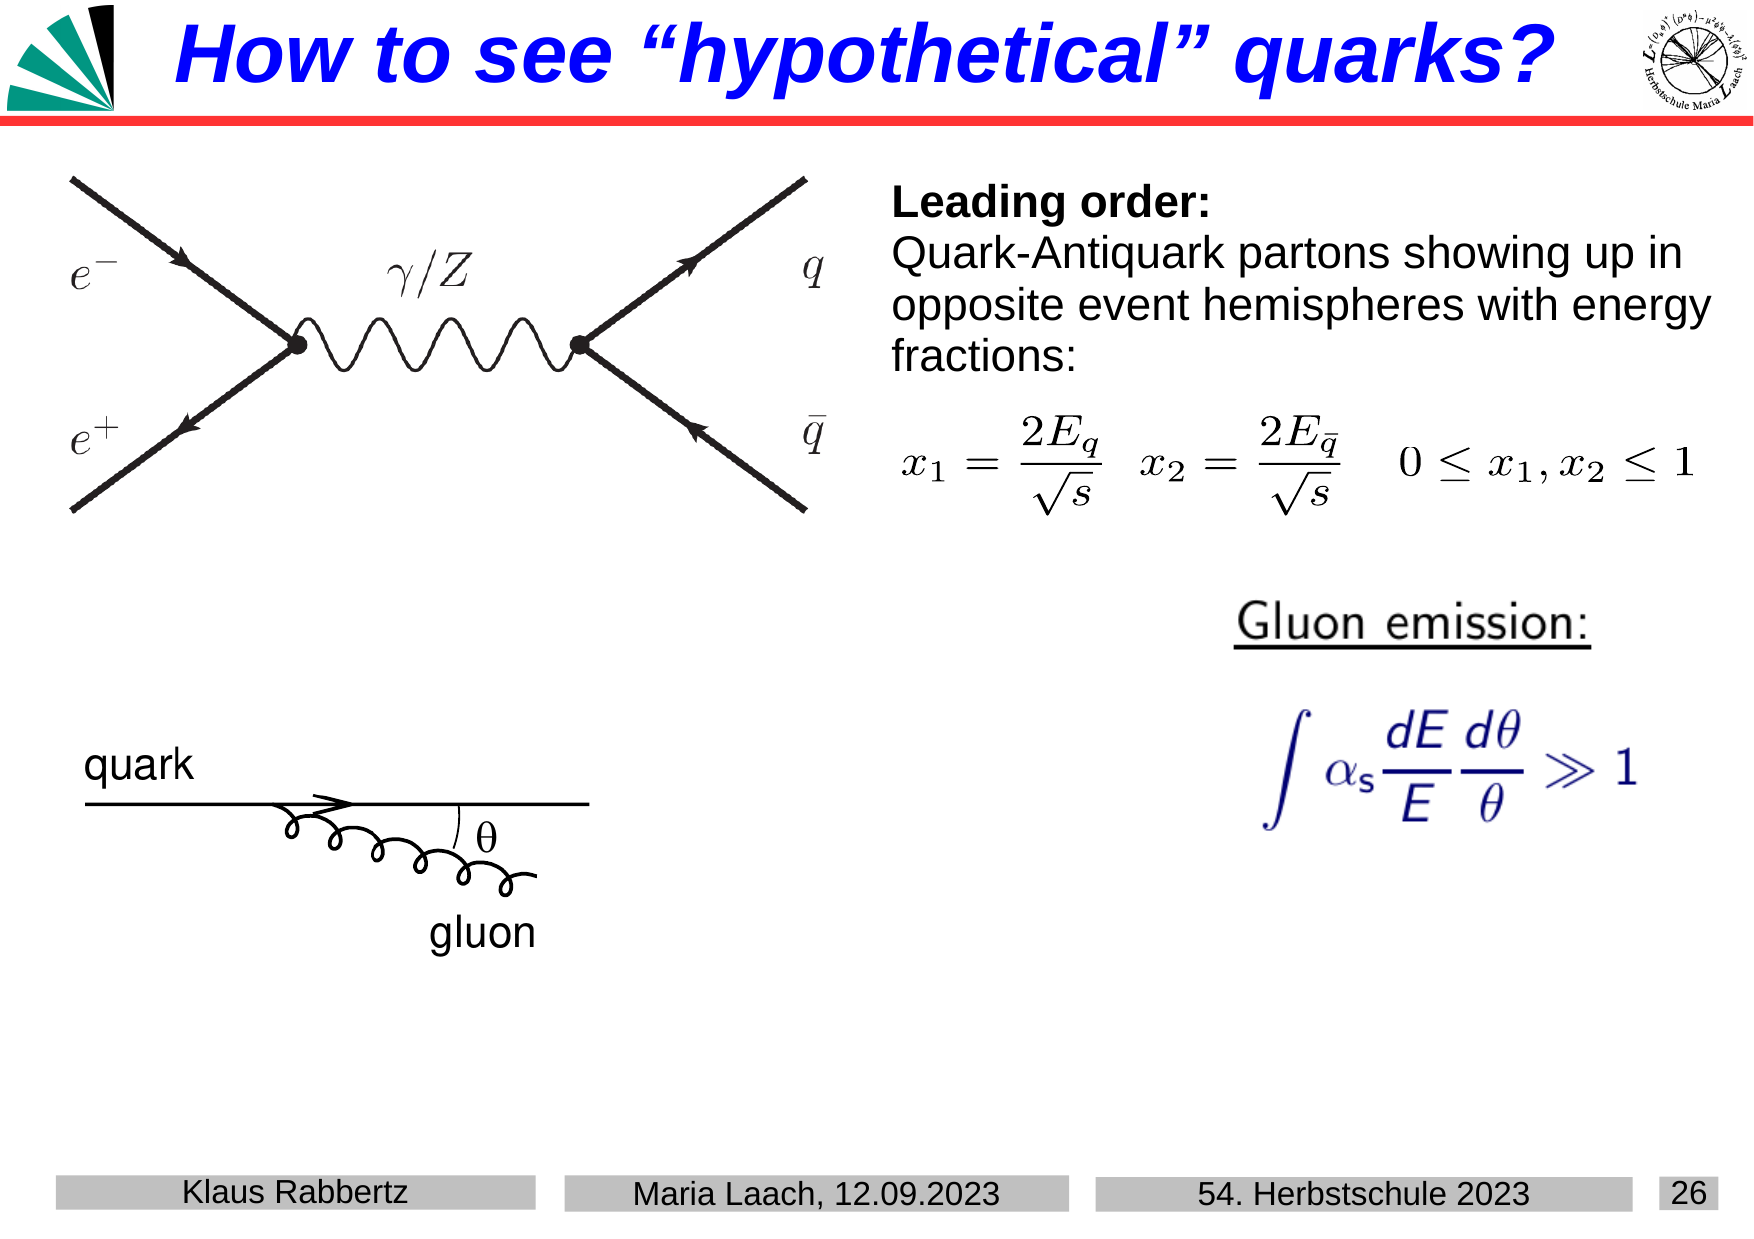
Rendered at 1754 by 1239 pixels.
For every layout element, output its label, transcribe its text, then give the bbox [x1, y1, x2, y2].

picture [77, 580, 867, 1120]
title How to see “hypothetical” quarks? [120, 0, 1612, 156]
text_box Leading order: Quark-Antiquark partons showing up in opposite event hemispheres with energy fractions: [879, 169, 1725, 387]
picture [59, 168, 834, 521]
picture [1211, 573, 1679, 857]
picture [1138, 415, 1342, 516]
picture [7, 5, 114, 112]
picture [900, 415, 1102, 516]
picture [1398, 447, 1697, 484]
picture [1643, 10, 1747, 110]
